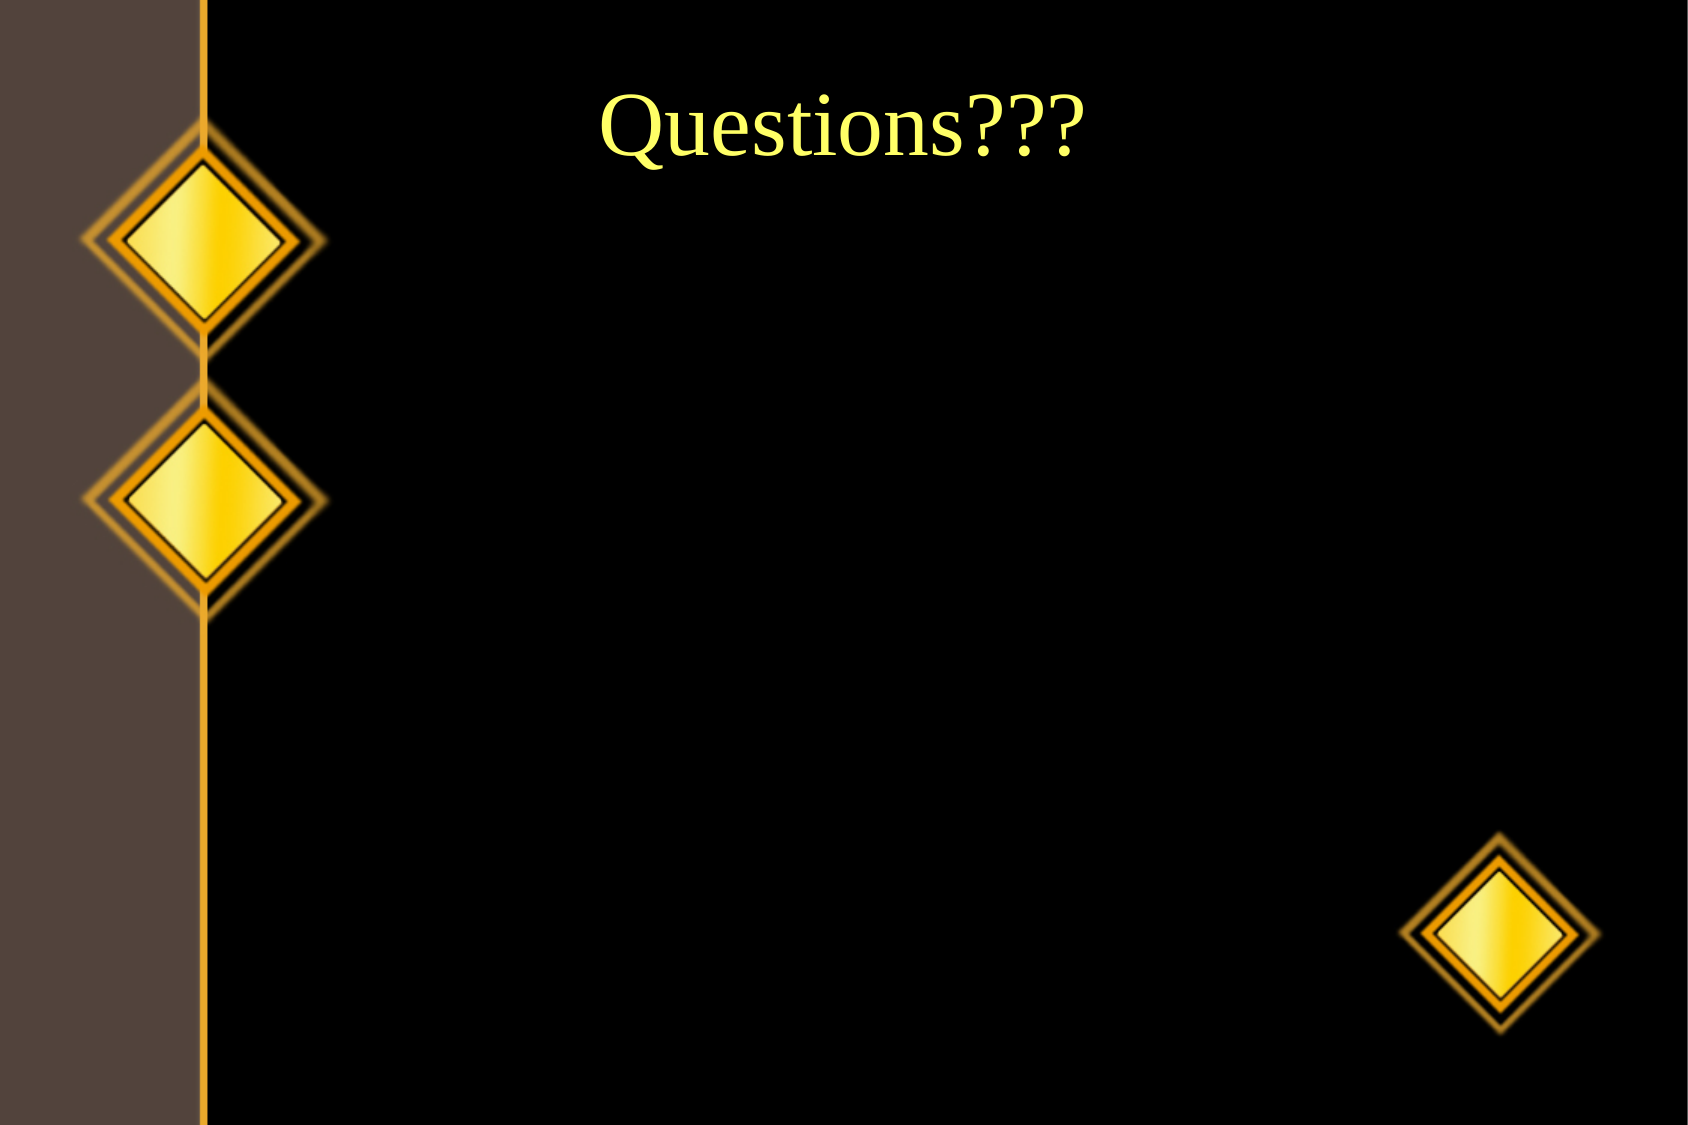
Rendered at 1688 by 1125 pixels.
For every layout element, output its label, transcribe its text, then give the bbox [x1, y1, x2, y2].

picture [0, 0, 1688, 1125]
title Questions??? [126, 24, 1561, 213]
